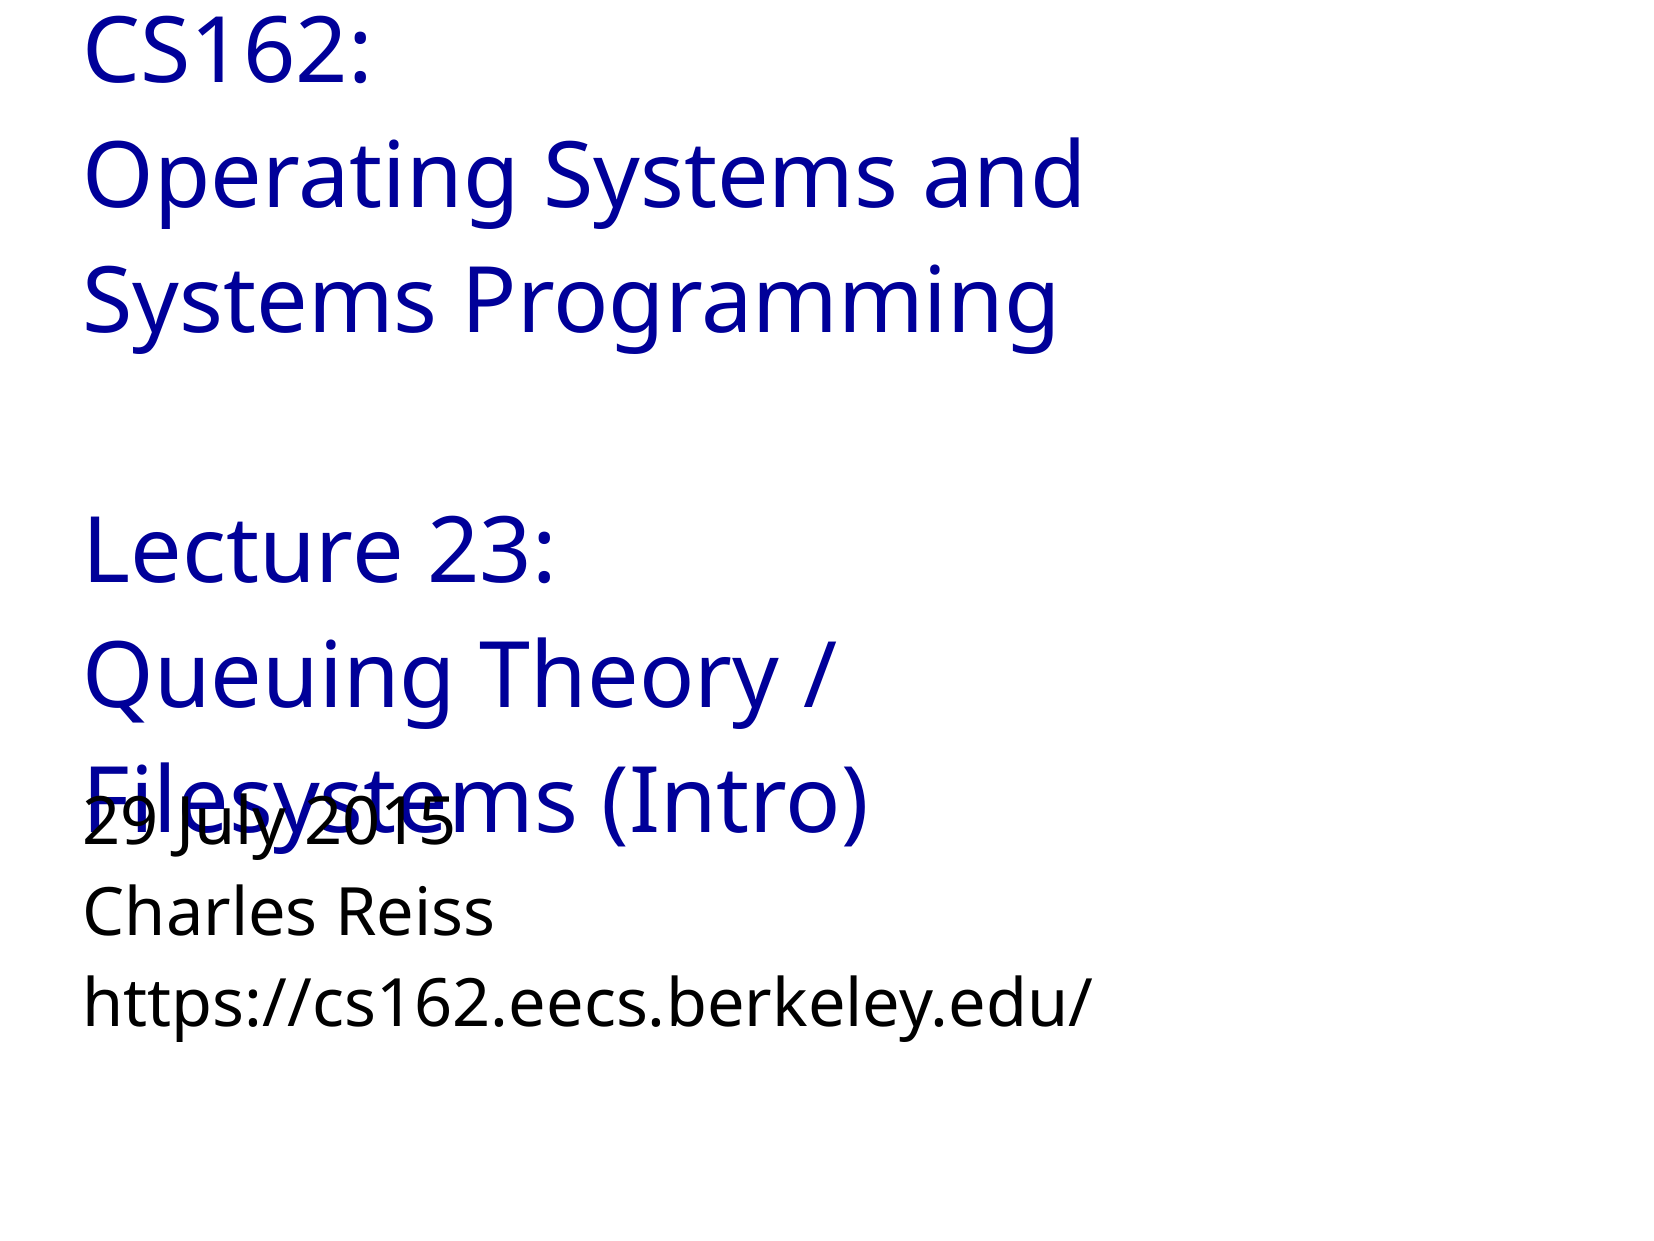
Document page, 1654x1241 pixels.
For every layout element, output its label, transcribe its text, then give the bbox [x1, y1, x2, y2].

subtitle 29 July 2015 Charles Reiss https://cs162.eecs.berkeley.edu/ [82, 797, 1571, 1022]
title CS162: Operating Systems and Systems Programming Lecture 23: Queuing Theory / Filesystems (Intro) [82, 67, 1636, 777]
